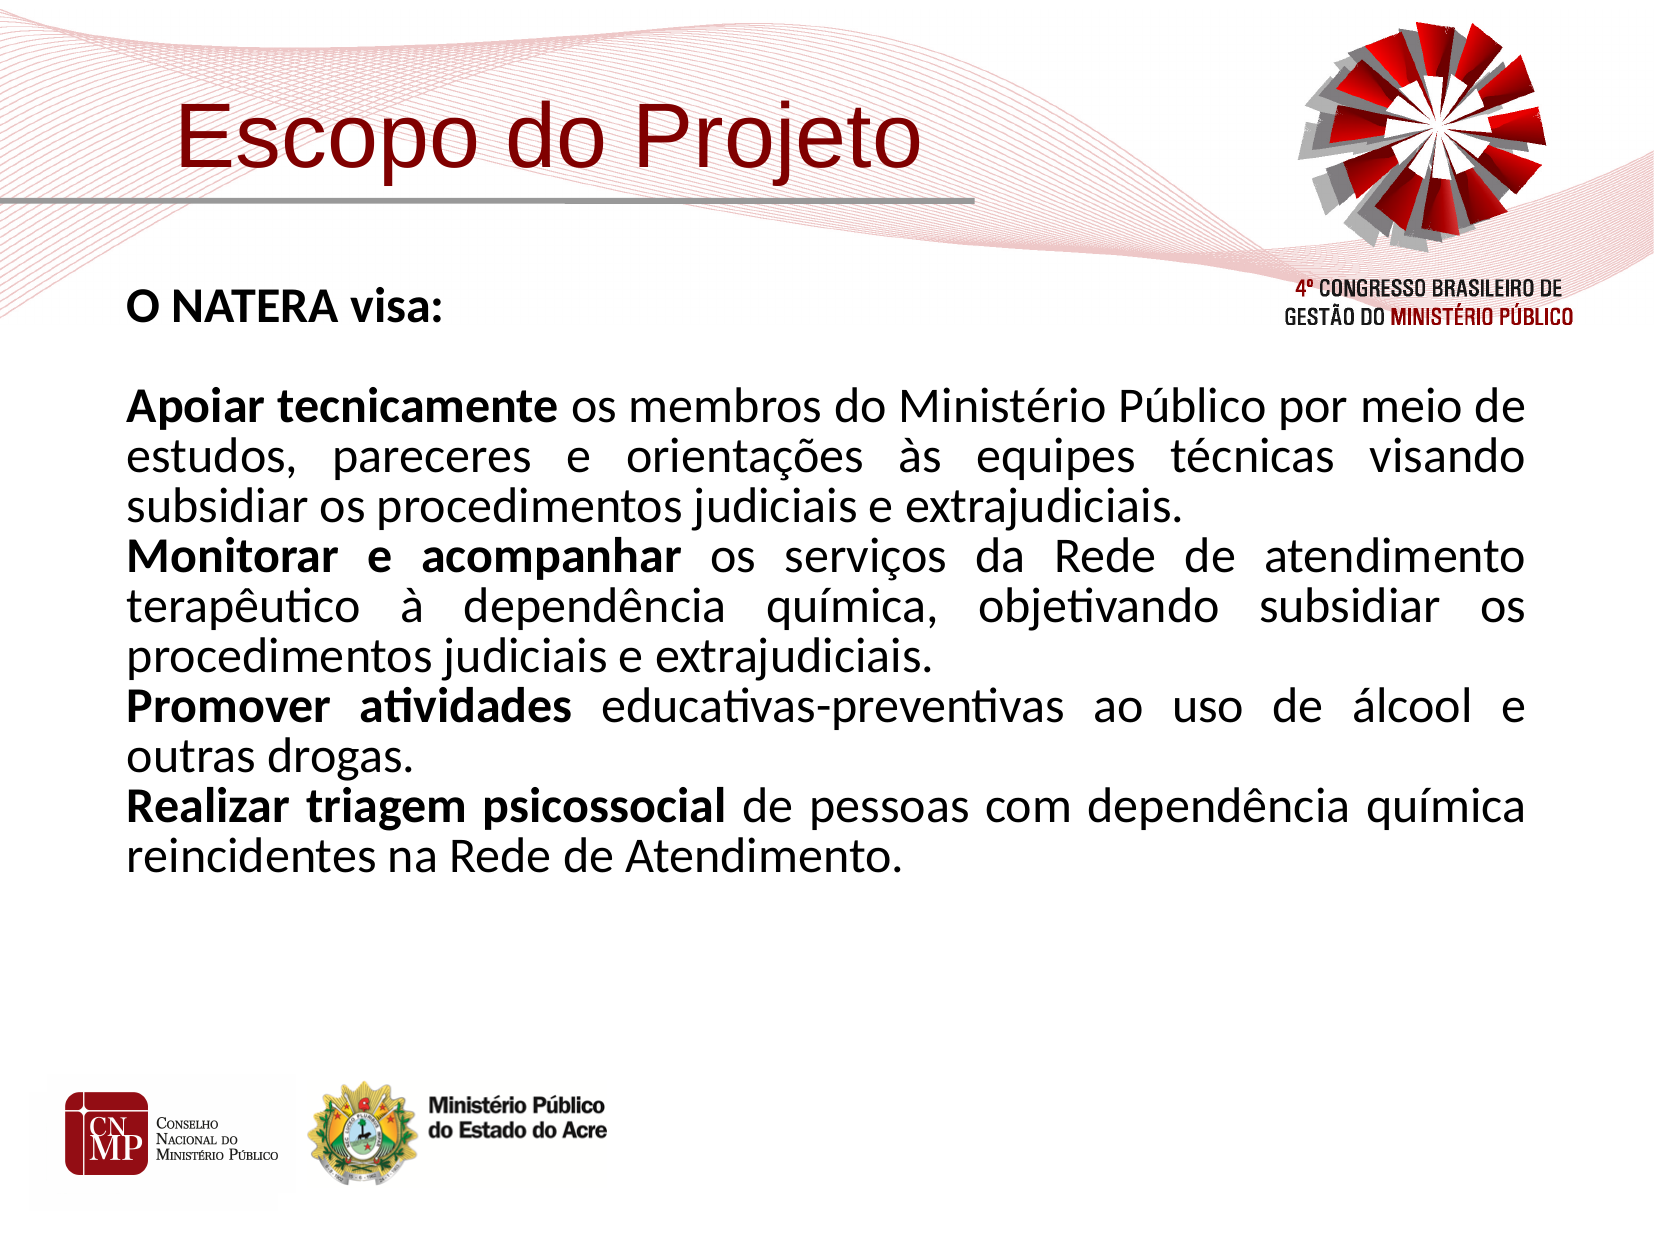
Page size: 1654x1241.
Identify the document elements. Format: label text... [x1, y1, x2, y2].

text_box Escopo do Projeto [47, 77, 1052, 195]
text_box O NATERA visa: Apoiar tecnicamente os membros do Ministério Público por meio de estudos, pareceres e orientações às equipes técnicas visando subsidiar os procedimentos judiciais e extrajudiciais. Monitorar e acompanhar os serviços da Rede de atendimento terapêutico à dependência química, objetivando subsidiar os procedimentos judiciais e extrajudiciais. Promover atividades educativas-preventivas ao uso de álcool e outras drogas. Realizar triagem psicossocial de pessoas com dependência química reincidentes na Rede de Atendimento. [112, 277, 1542, 1094]
picture [307, 1094, 607, 1188]
picture [29, 1074, 296, 1211]
picture [0, 9, 1654, 325]
